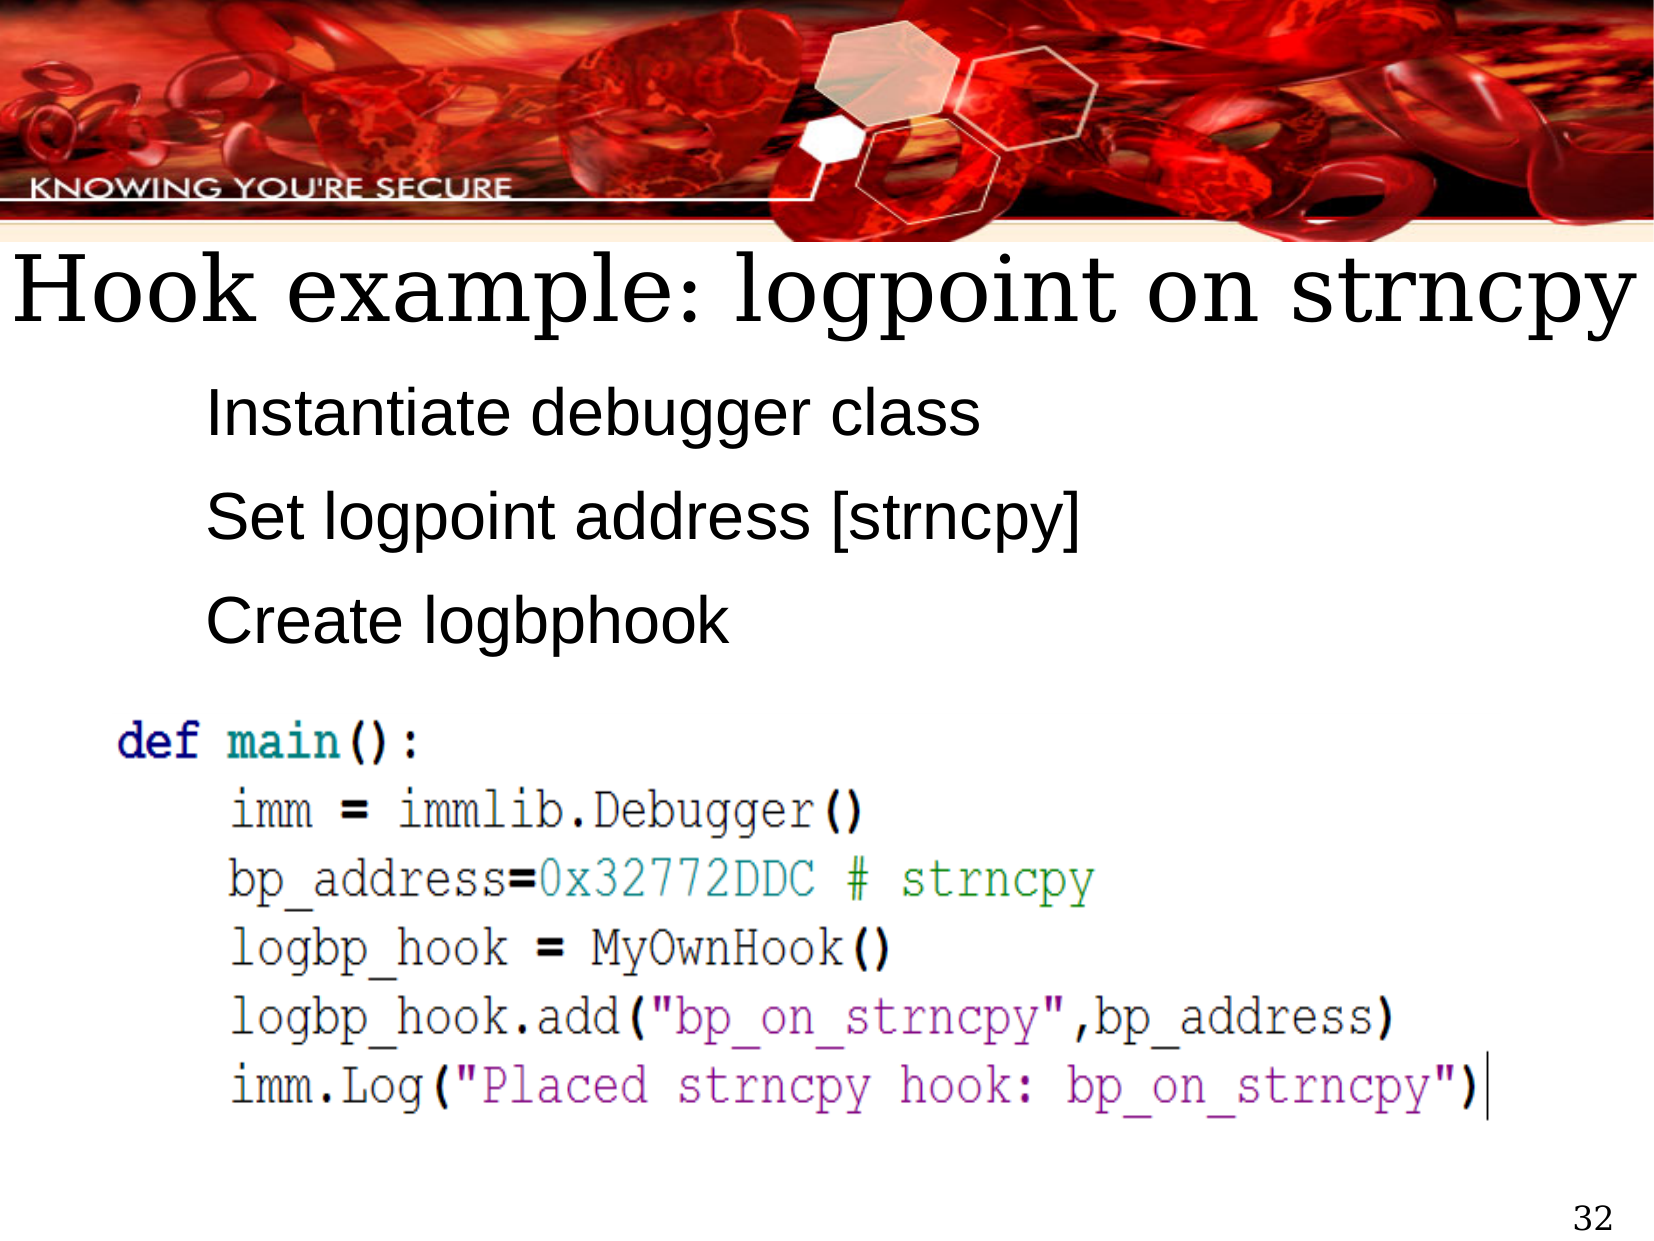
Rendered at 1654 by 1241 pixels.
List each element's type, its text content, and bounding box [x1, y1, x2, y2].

picture [0, 0, 1654, 242]
title Hook example: logpoint on strncpy [0, 205, 1651, 376]
picture [112, 712, 1501, 1163]
list Instantiate debugger class Set logpoint address [strncpy] Create logbphook [187, 375, 1654, 1201]
